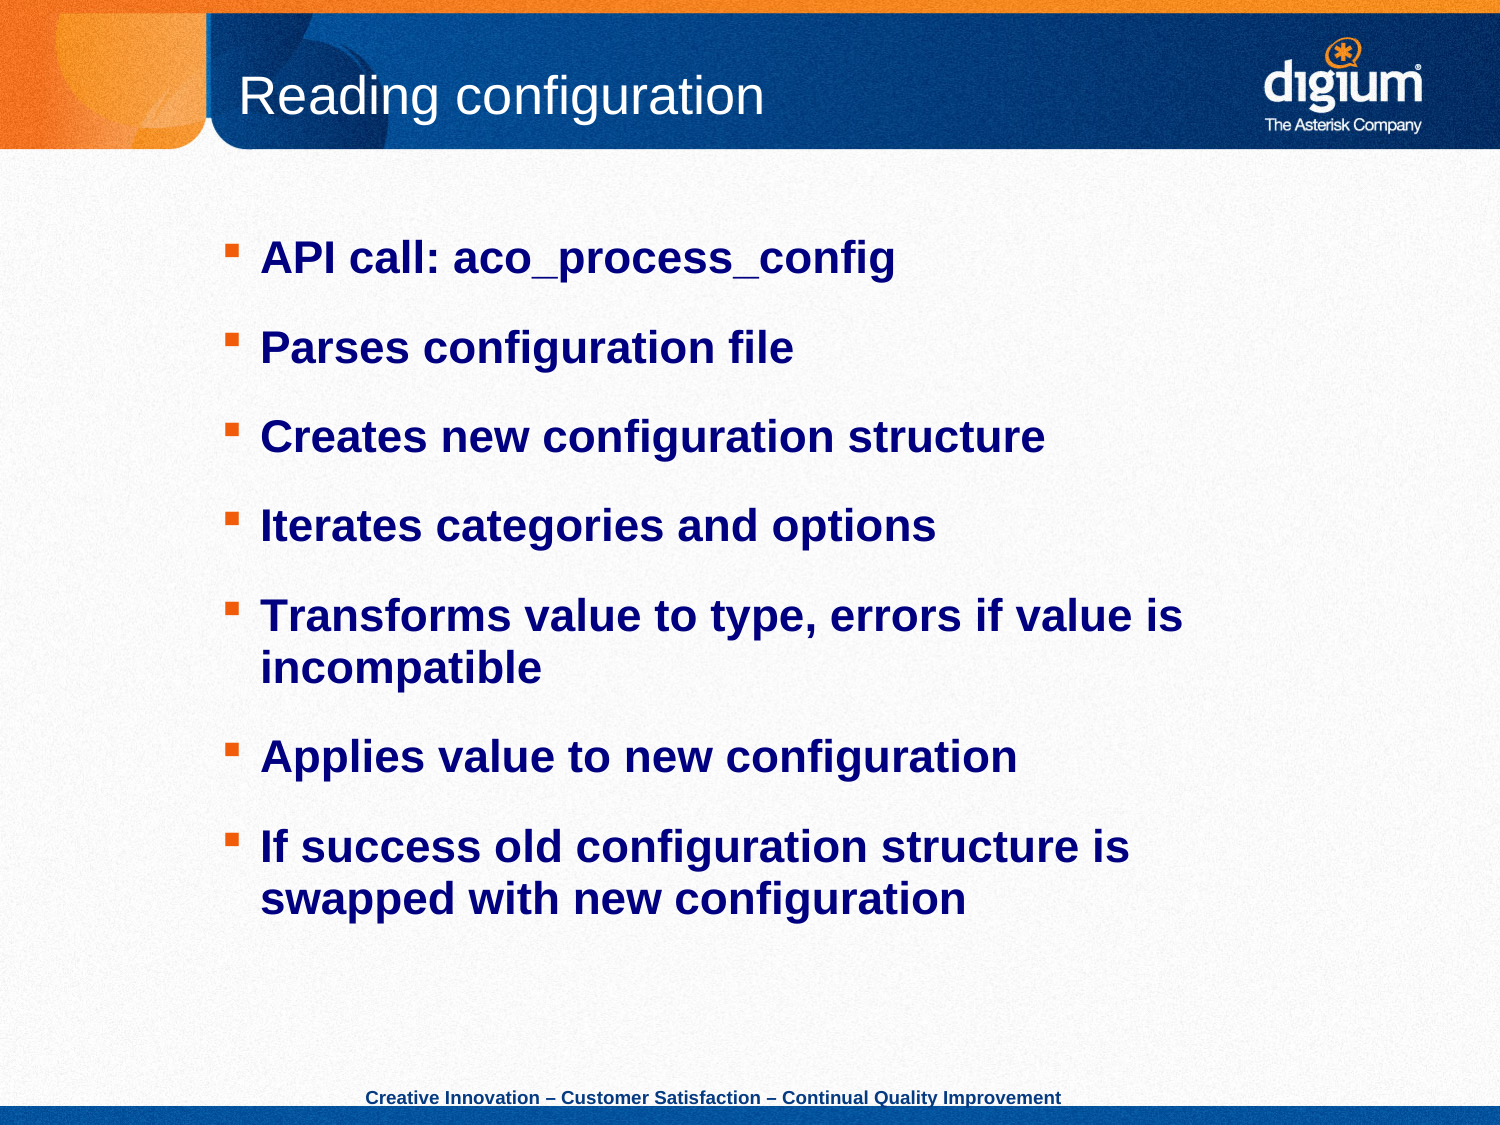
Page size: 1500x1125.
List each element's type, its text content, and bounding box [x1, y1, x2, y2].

picture [0, 0, 1500, 1125]
title Reading configuration [238, 27, 1243, 127]
list API call: aco_process_config Parses configuration file Creates new configuration structure Iterates categories and options Transforms value to type, errors if value is incompatible Applies value to new configuration If success old configuration structure is swapped with new configuration [206, 224, 1301, 1013]
